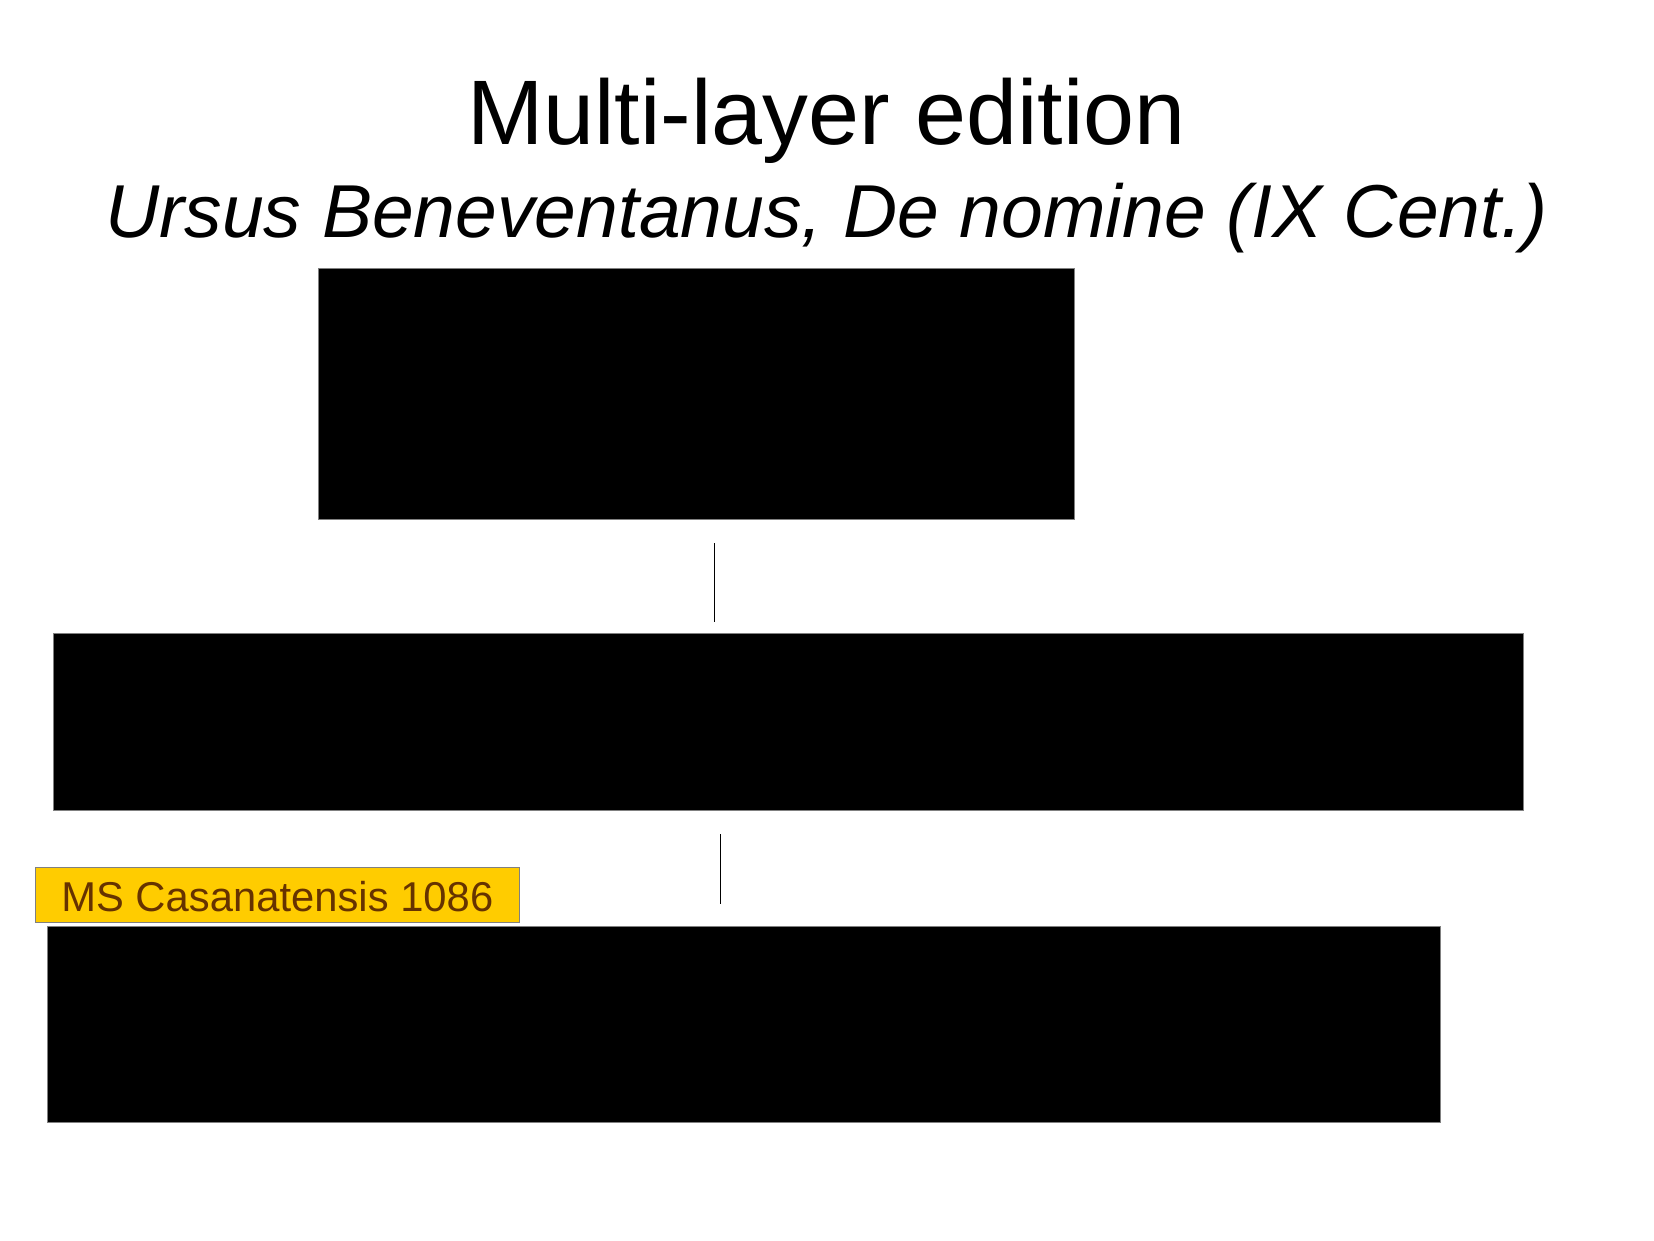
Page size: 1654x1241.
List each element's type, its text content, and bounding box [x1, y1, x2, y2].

text_box [318, 268, 1075, 520]
text_box Multi-layer edition Ursus Beneventanus, De nomine (IX Cent.) [82, 49, 1571, 257]
text_box [47, 926, 1441, 1123]
text_box [53, 633, 1524, 811]
text_box MS Casanatensis 1086 [35, 867, 520, 923]
